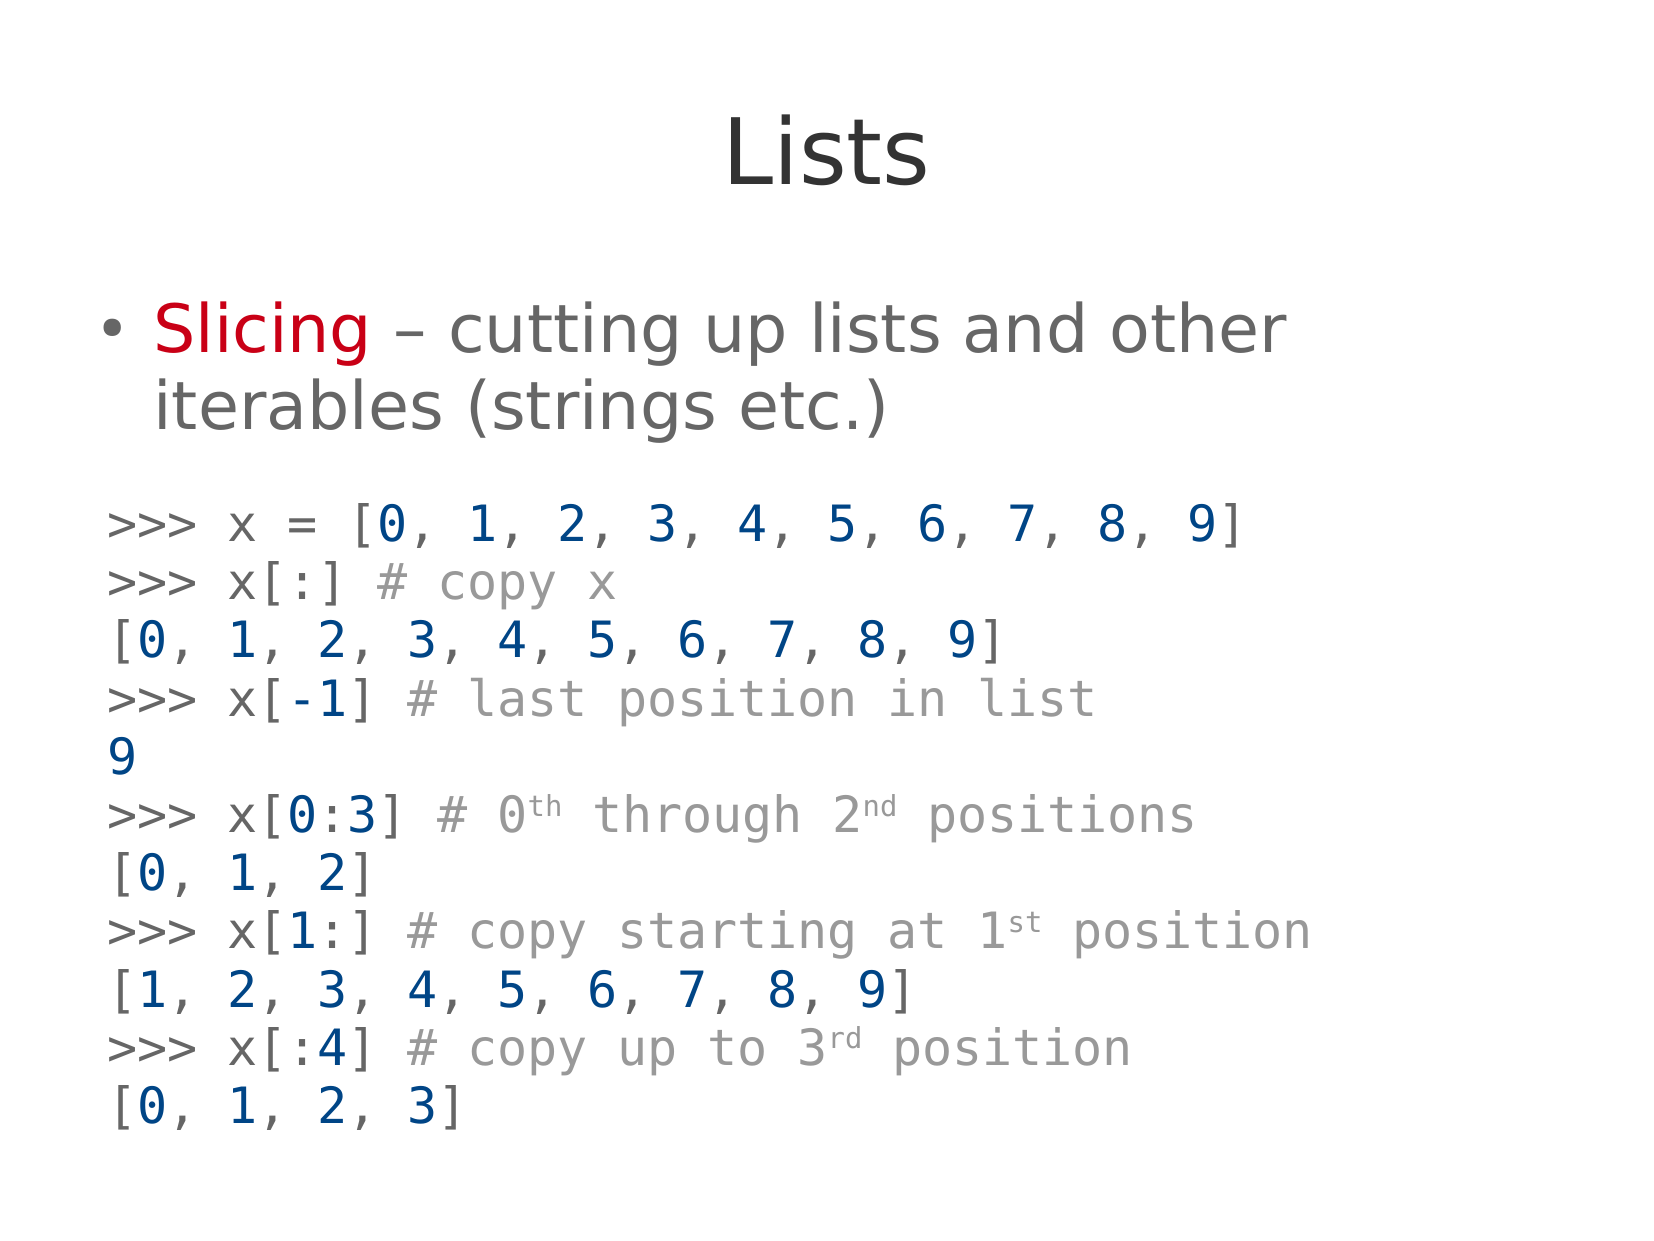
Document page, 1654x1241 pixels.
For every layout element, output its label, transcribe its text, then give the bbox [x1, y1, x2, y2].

text_box >>> x = [0, 1, 2, 3, 4, 5, 6, 7, 8, 9] >>> x[:] # copy x [0, 1, 2, 3, 4, 5, 6, 7, 8, 9] >>> x[-1] # last position in list 9 >>> x[0:3] # 0th through 2nd positions [0, 1, 2] >>> x[1:] # copy starting at 1st position [1, 2, 3, 4, 5, 6, 7, 8, 9] >>> x[:4] # copy up to 3rd position [0, 1, 2, 3] [75, 487, 1613, 1148]
title Lists [82, 49, 1571, 257]
list Slicing – cutting up lists and other iterables (strings etc.) [82, 290, 1571, 487]
